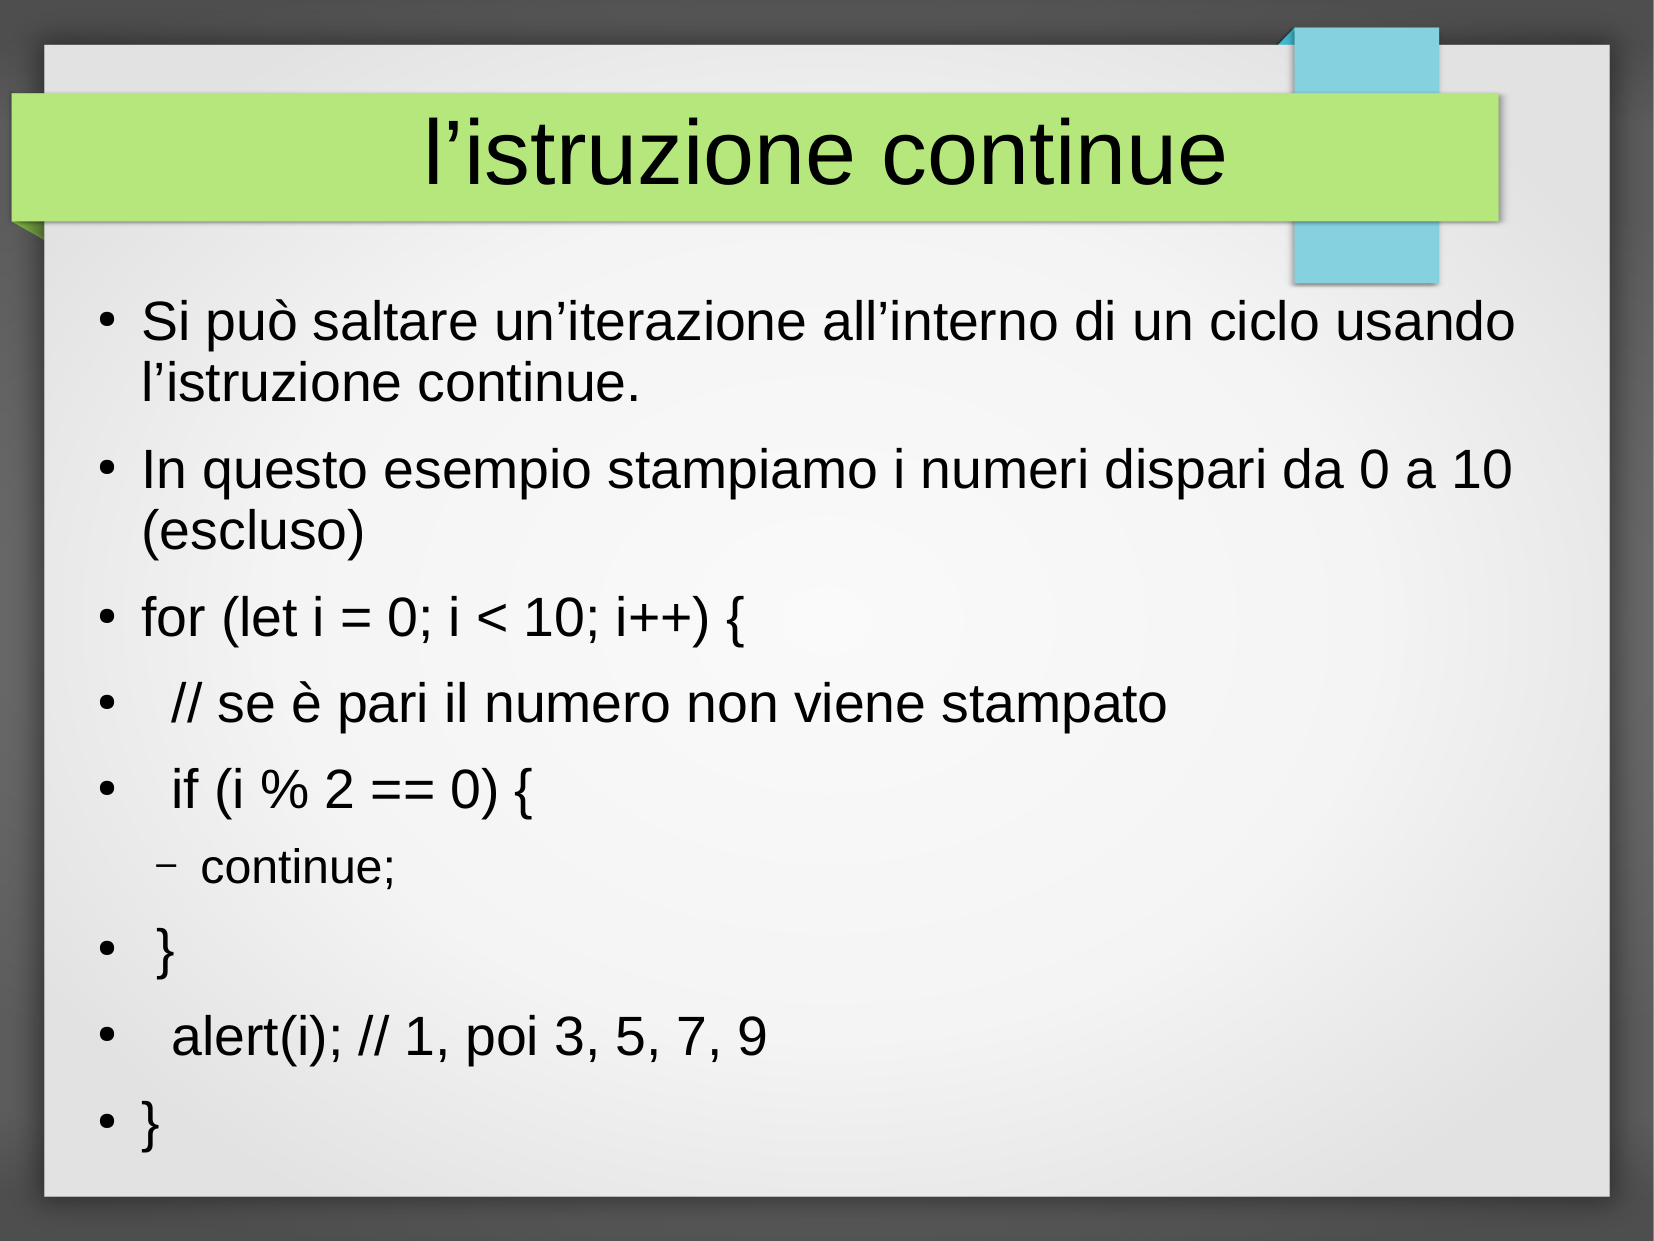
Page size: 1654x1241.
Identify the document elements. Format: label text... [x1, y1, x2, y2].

picture [0, 0, 1654, 1241]
list Si può saltare un’iterazione all’interno di un ciclo usando l’istruzione continue. In questo esempio stampiamo i numeri dispari da 0 a 10 (escluso) for (let i = 0; i < 10; i++) { // se è pari il numero non viene stampato if (i % 2 == 0) { continue; } alert(i); // 1, poi 3, 5, 7, 9 } [82, 290, 1571, 1158]
title l’istruzione continue [82, 49, 1571, 257]
